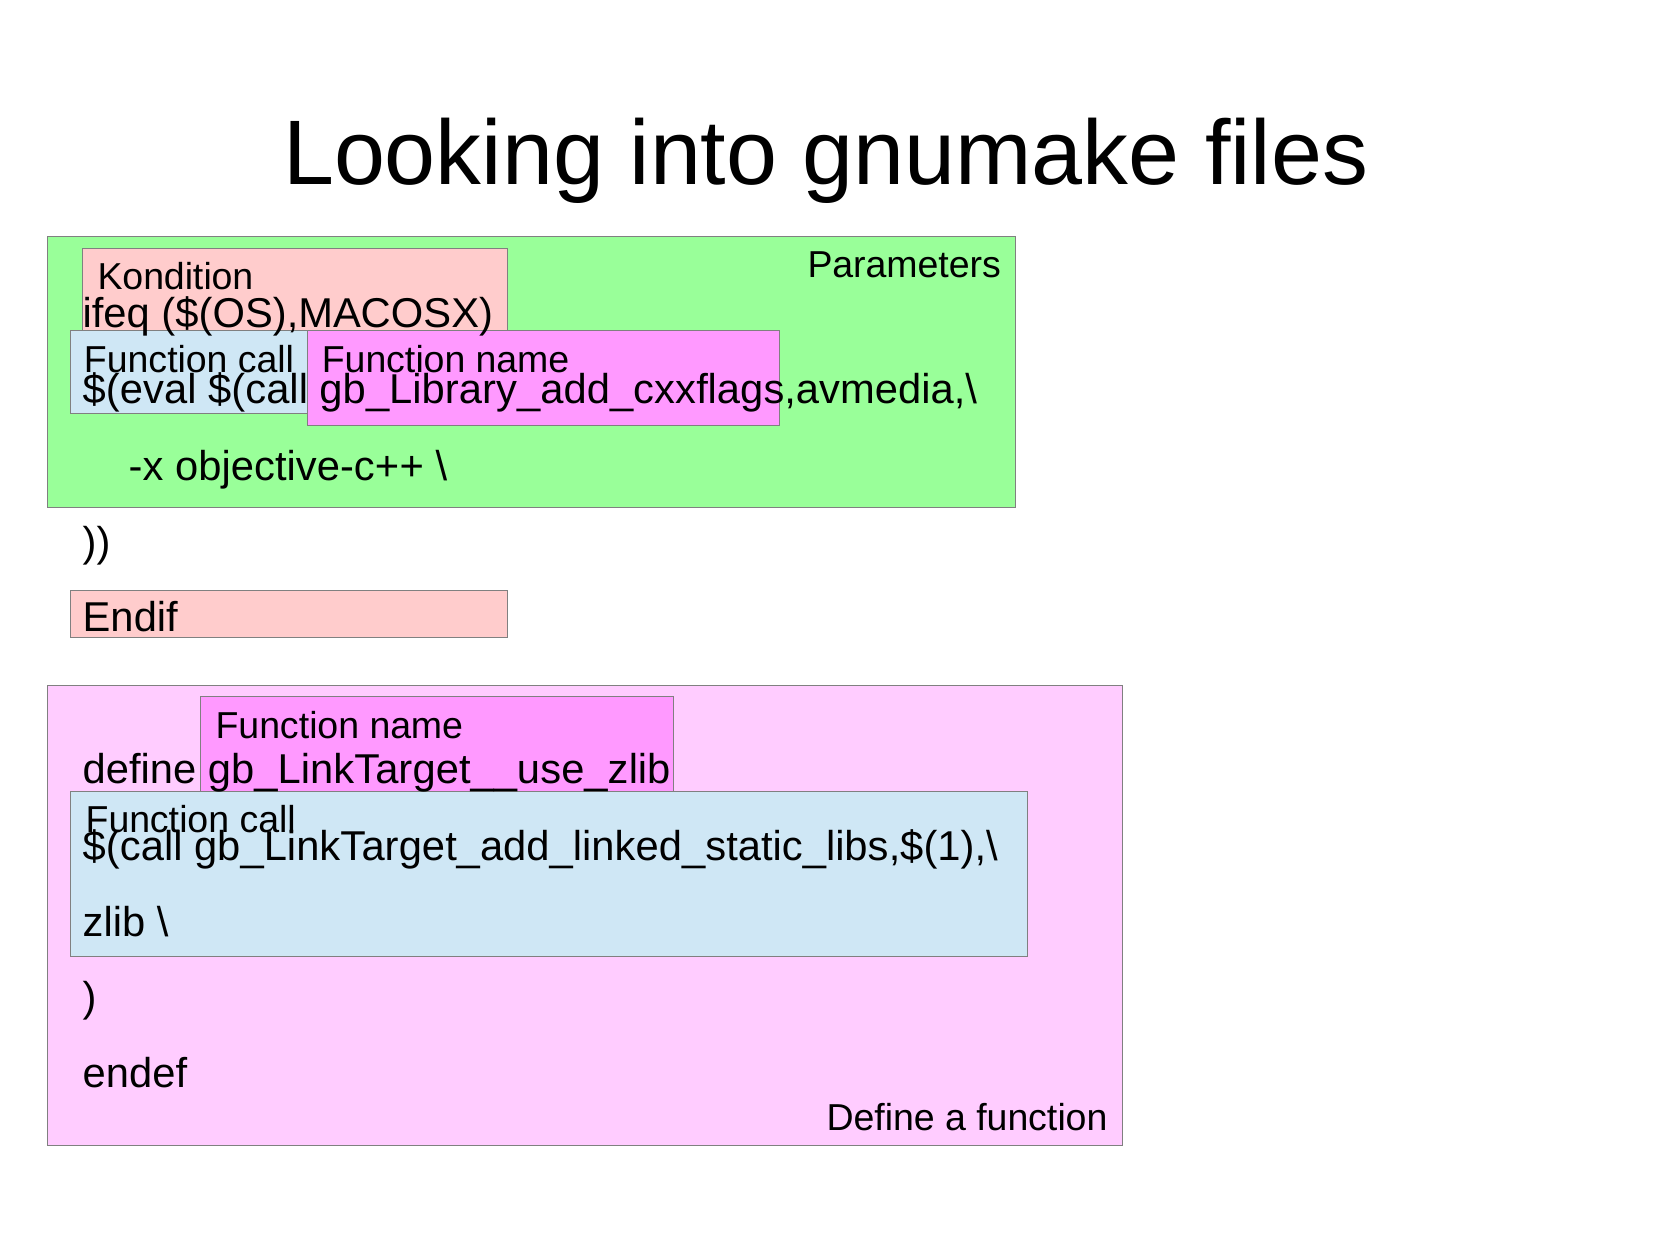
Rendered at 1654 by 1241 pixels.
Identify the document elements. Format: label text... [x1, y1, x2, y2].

text_box Function call [70, 791, 82, 957]
text_box Define a function [47, 685, 1123, 1146]
text_box Parameters [47, 236, 1016, 508]
list ifeq ($(OS),MACOSX) $(eval $(call gb_Library_add_cxxflags,avmedia,\ -x objective-c++ \ )) Endif define gb_LinkTarget__use_zlib $(call gb_LinkTarget_add_linked_static_libs,$(1),\ zlib \ ) endef [82, 290, 1571, 1109]
title Looking into gnumake files [82, 49, 1571, 257]
text_box Kondition [82, 248, 508, 290]
text_box [70, 590, 82, 638]
text_box Function call [70, 330, 82, 414]
